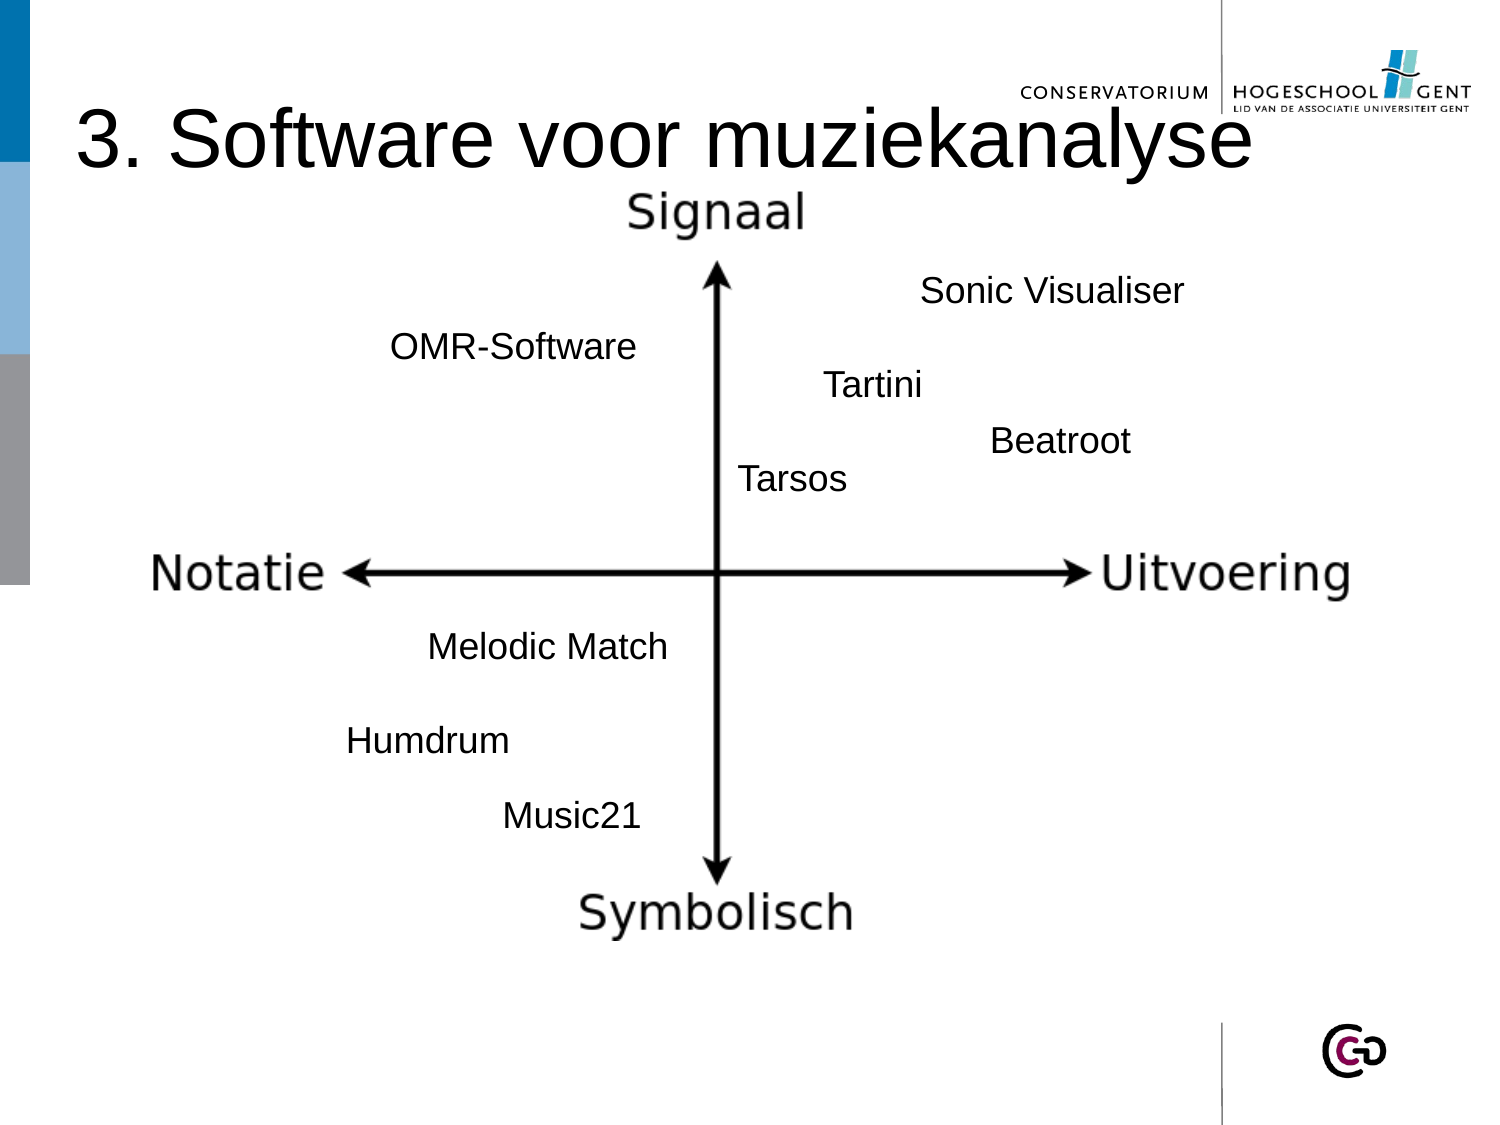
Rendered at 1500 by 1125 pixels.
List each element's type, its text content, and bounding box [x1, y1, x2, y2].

picture [0, 162, 30, 585]
text_box Tarsos [722, 450, 863, 507]
picture [149, 184, 1352, 941]
text_box Beatroot [975, 412, 1147, 470]
text_box Humdrum [331, 712, 526, 770]
text_box Sonic Visualiser [905, 262, 1201, 320]
text_box Melodic Match [412, 618, 684, 676]
text_box Music21 [487, 787, 657, 845]
text_box OMR-Software [375, 318, 653, 376]
title 3. Software voor muziekanalyse [75, 52, 1425, 226]
picture [1298, 1011, 1410, 1090]
text_box Tartini [808, 355, 938, 413]
picture [1403, 50, 1471, 112]
